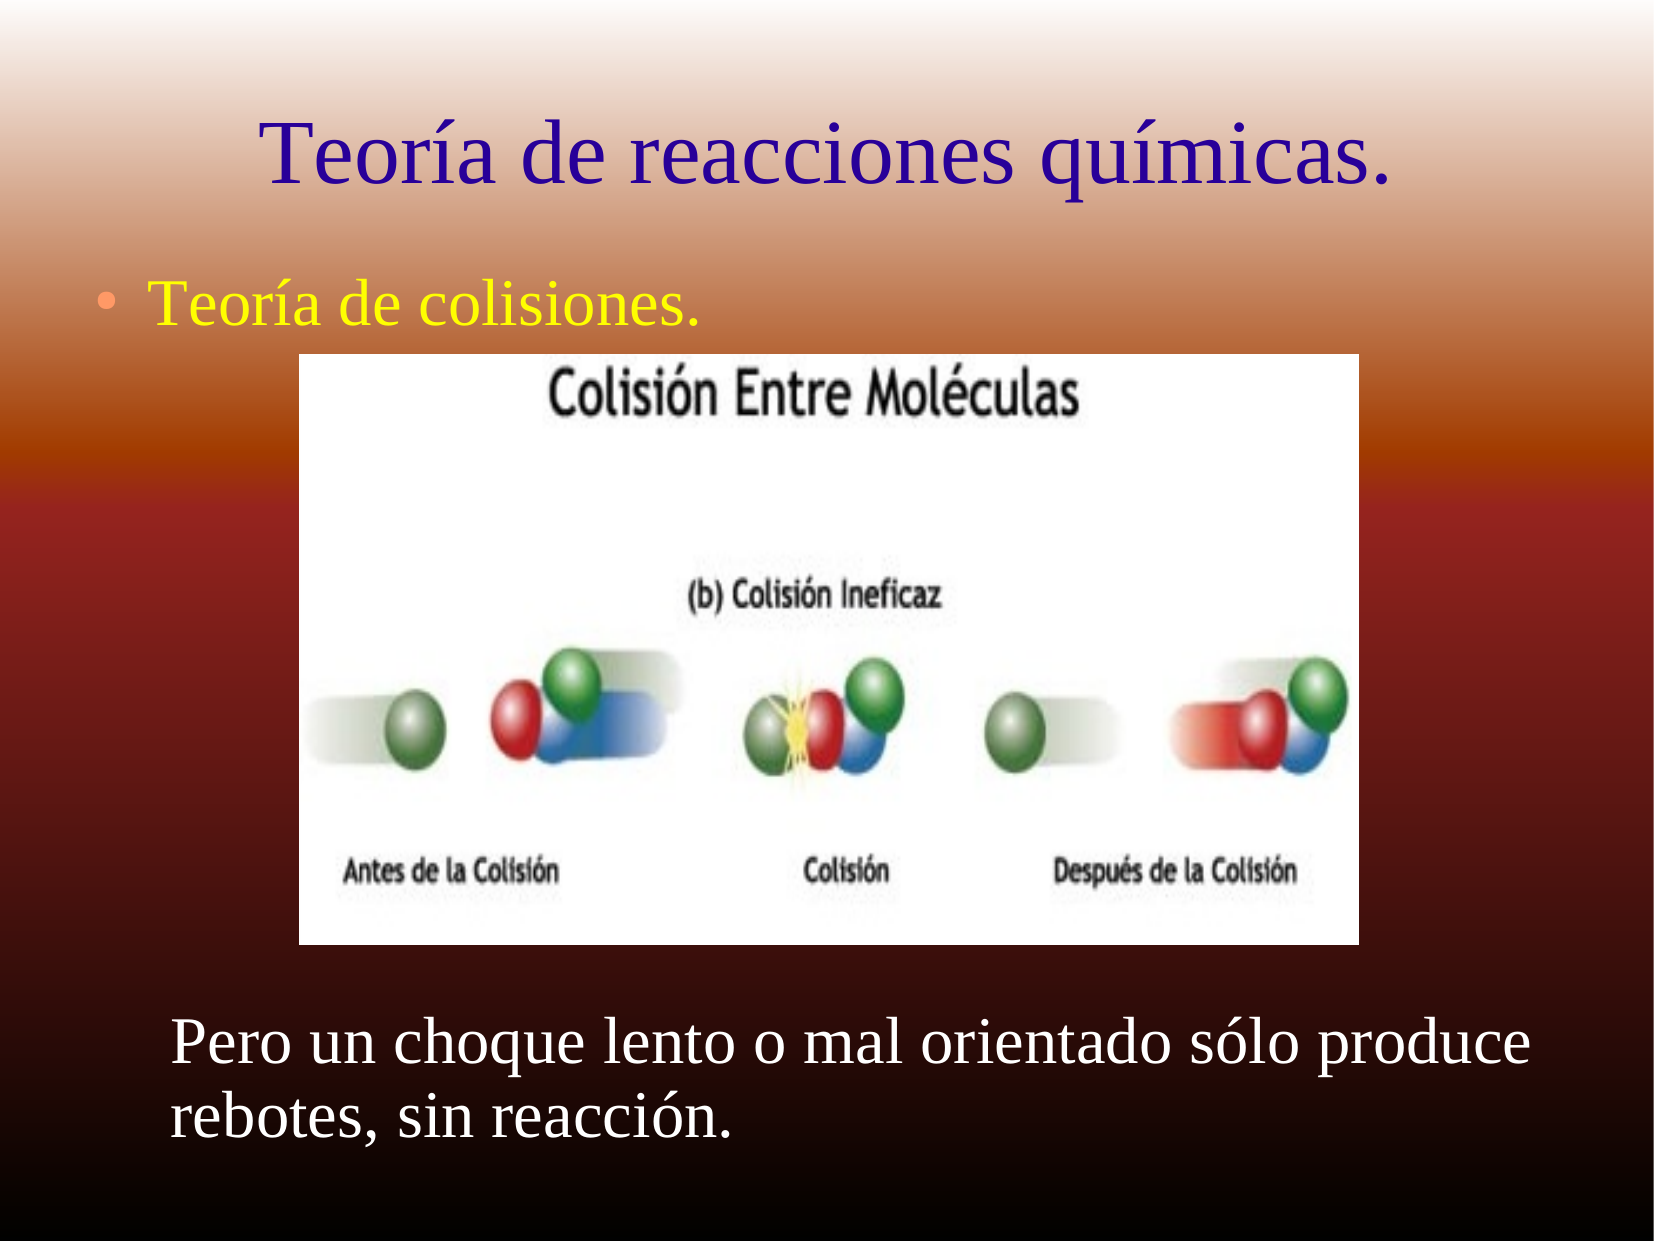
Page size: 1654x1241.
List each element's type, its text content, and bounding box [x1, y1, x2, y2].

title Teoría de reacciones químicas. [82, 49, 1571, 257]
list Teoría de colisiones. [76, 265, 857, 355]
picture [0, 0, 1654, 1241]
text_box Pero un choque lento o mal orientado sólo produce rebotes, sin reacción. [99, 1003, 1565, 1153]
